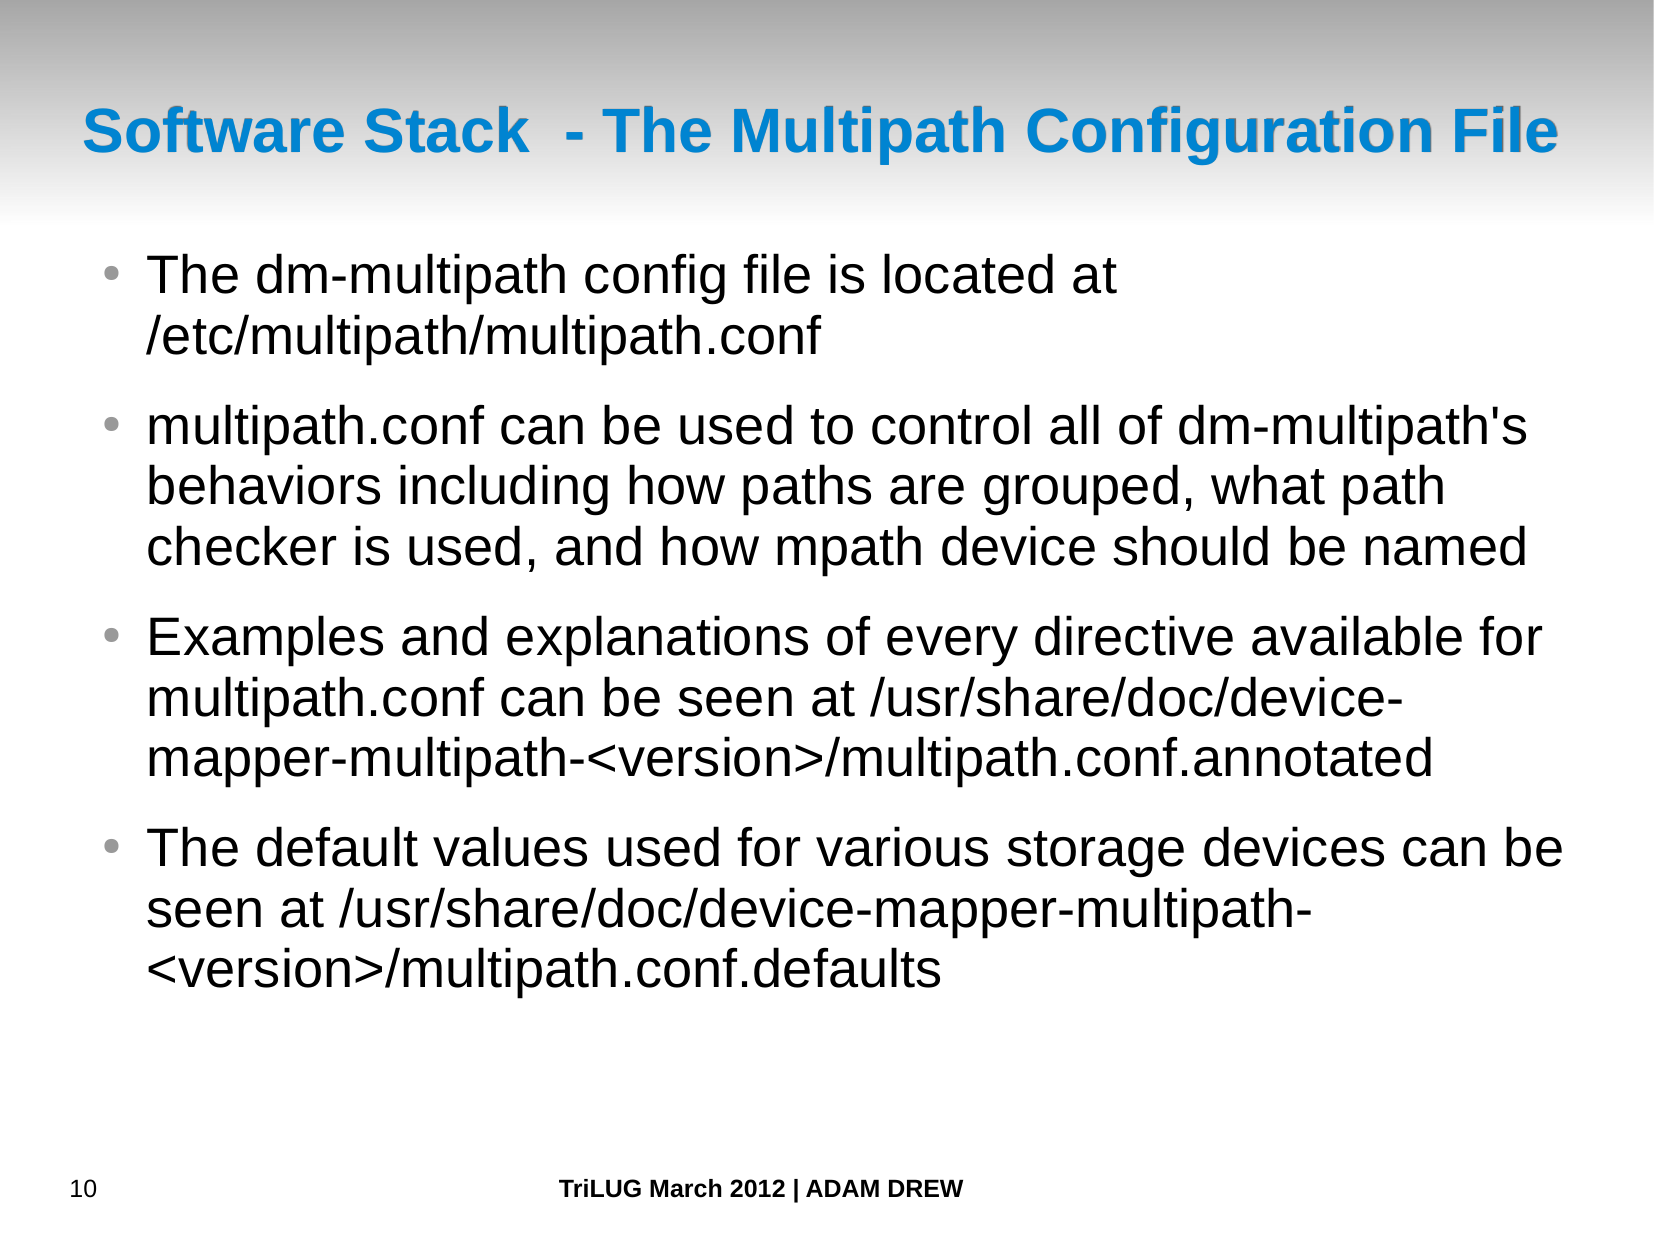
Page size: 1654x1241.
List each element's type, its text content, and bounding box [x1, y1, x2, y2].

list The dm-multipath config file is located at /etc/multipath/multipath.conf multipath.conf can be used to control all of dm-multipath's behaviors including how paths are grouped, what path checker is used, and how mpath device should be named Examples and explanations of every directive available for multipath.conf can be seen at /usr/share/doc/device-mapper-multipath-<version>/multipath.conf.annotated The default values used for various storage devices can be seen at /usr/share/doc/device-mapper-multipath-<version>/multipath.conf.defaults [86, 244, 1576, 1039]
title Software Stack - The Multipath Configuration File [82, 37, 1571, 226]
picture [0, 0, 1654, 225]
